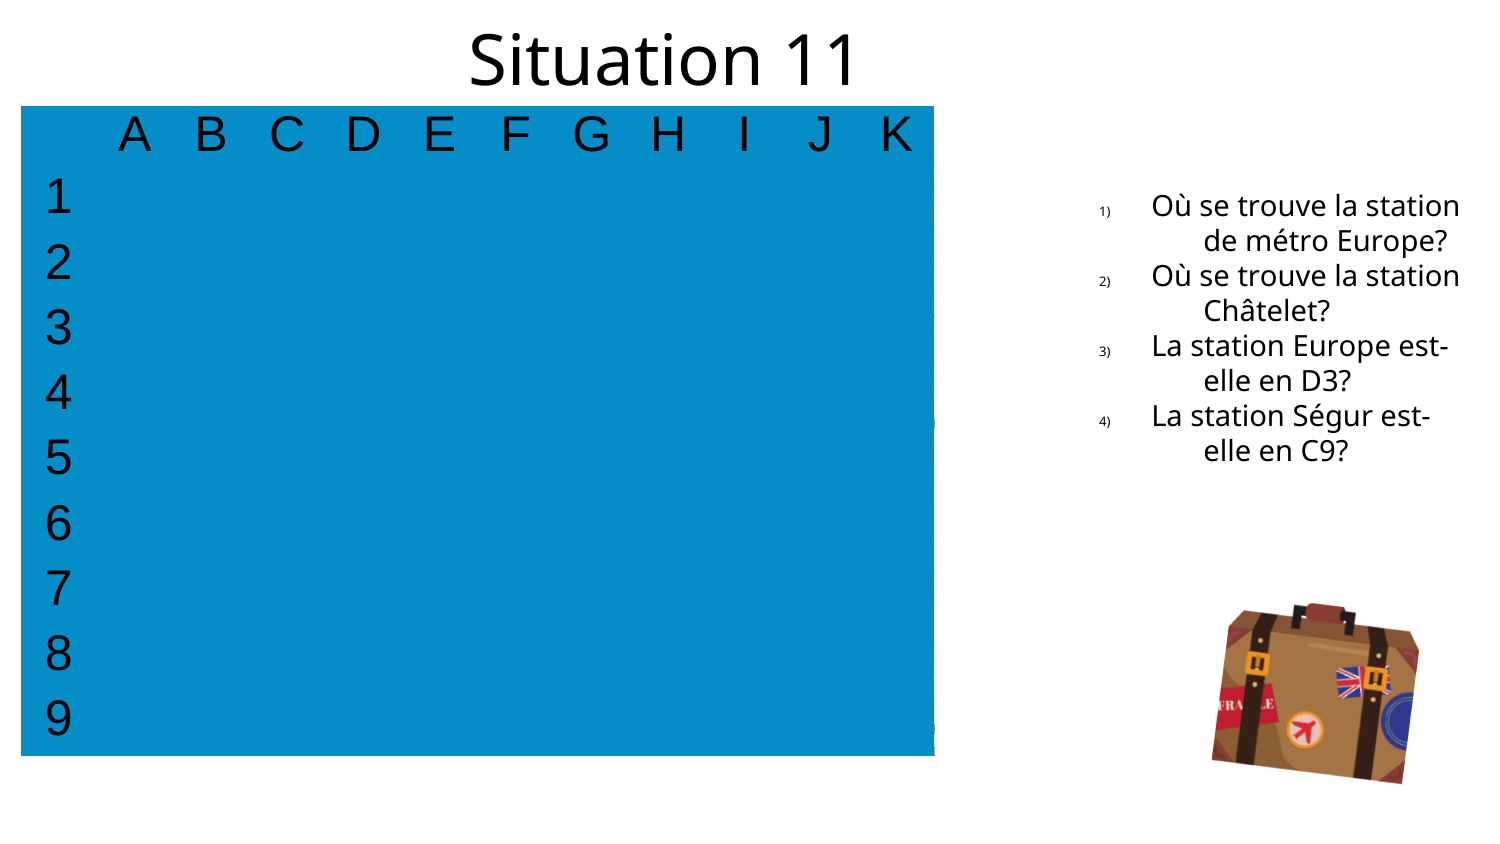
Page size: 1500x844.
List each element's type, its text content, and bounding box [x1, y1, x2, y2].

table_cell [97, 495, 173, 560]
table_cell [249, 625, 325, 690]
table_cell [630, 690, 706, 756]
table_cell [173, 625, 249, 690]
table_cell [97, 364, 173, 430]
table_cell 4 [21, 364, 97, 430]
table_cell [478, 560, 554, 625]
table_cell [554, 560, 630, 625]
table_cell [249, 495, 325, 560]
table_cell [706, 495, 782, 560]
table_cell [478, 690, 554, 756]
table_cell [401, 234, 478, 299]
table_cell [782, 364, 859, 430]
table_cell [325, 495, 401, 560]
table_cell [859, 560, 934, 625]
table_cell [554, 690, 630, 756]
table_cell [706, 234, 782, 299]
table_cell [630, 169, 706, 234]
table_cell [782, 234, 859, 299]
table_cell [630, 430, 706, 495]
table_cell [325, 560, 401, 625]
table_cell [554, 495, 630, 560]
table_cell [859, 495, 934, 560]
table_cell 5 [21, 430, 97, 495]
table_cell 8 [21, 625, 97, 690]
table_cell [478, 364, 554, 430]
table_cell [97, 234, 173, 299]
table_cell [325, 430, 401, 495]
table_cell [325, 690, 401, 756]
table_cell [554, 430, 630, 495]
table_cell [706, 560, 782, 625]
table_cell [554, 234, 630, 299]
table_cell [782, 430, 859, 495]
table_cell [325, 299, 401, 364]
table_cell [706, 690, 782, 756]
table_cell [173, 234, 249, 299]
table_cell [401, 364, 478, 430]
table_cell [173, 690, 249, 756]
table_cell [325, 625, 401, 690]
table_cell [249, 299, 325, 364]
table_cell [859, 690, 934, 756]
table_cell [859, 234, 934, 299]
table_header F [478, 106, 554, 169]
table_cell [859, 364, 934, 430]
table_cell [173, 364, 249, 430]
table_cell [325, 169, 401, 234]
table_cell [554, 169, 630, 234]
table_cell [706, 169, 782, 234]
table_header A [97, 106, 173, 169]
table_cell 6 [21, 495, 97, 560]
table_cell [478, 495, 554, 560]
table_cell [782, 495, 859, 560]
table_cell [173, 430, 249, 495]
table_header H [630, 106, 706, 169]
table_cell [401, 690, 478, 756]
table_cell [782, 625, 859, 690]
table_cell [782, 560, 859, 625]
table_cell [478, 625, 554, 690]
table_cell [97, 169, 173, 234]
table_cell [706, 430, 782, 495]
table_cell [706, 625, 782, 690]
table_cell [249, 560, 325, 625]
table_cell [401, 560, 478, 625]
table_cell [249, 234, 325, 299]
table_cell [782, 169, 859, 234]
table_cell [706, 364, 782, 430]
table_cell [173, 560, 249, 625]
table_cell [630, 234, 706, 299]
table_cell [478, 299, 554, 364]
table_cell [325, 364, 401, 430]
table_cell [554, 625, 630, 690]
table_cell [706, 299, 782, 364]
table_header E [401, 106, 478, 169]
table_cell [173, 299, 249, 364]
table_header K [859, 106, 934, 169]
table_cell [478, 430, 554, 495]
table_cell [97, 430, 173, 495]
table_cell [630, 364, 706, 430]
table_header C [249, 106, 325, 169]
table_header B [173, 106, 249, 169]
table_cell [325, 234, 401, 299]
table_cell [478, 169, 554, 234]
table_cell [859, 430, 934, 495]
table_cell [173, 169, 249, 234]
table_cell [97, 625, 173, 690]
table_cell [478, 234, 554, 299]
table_cell 7 [21, 560, 97, 625]
table_cell [630, 299, 706, 364]
table_cell [630, 560, 706, 625]
table_cell [630, 625, 706, 690]
table_cell [859, 169, 934, 234]
table_header I [706, 106, 782, 169]
table_cell [249, 169, 325, 234]
table_header D [325, 106, 401, 169]
table_header [21, 106, 97, 169]
table_cell 2 [21, 234, 97, 299]
table_cell [401, 625, 478, 690]
table_cell [859, 299, 934, 364]
table_cell [401, 430, 478, 495]
table_cell 1 [21, 169, 97, 234]
table_cell [554, 364, 630, 430]
table_cell [401, 495, 478, 560]
table_cell [97, 299, 173, 364]
table_cell 3 [21, 299, 97, 364]
table_cell [401, 299, 478, 364]
table_cell [782, 299, 859, 364]
table_cell [401, 169, 478, 234]
picture [1172, 556, 1445, 815]
table_cell [173, 495, 249, 560]
table_header G [554, 106, 630, 169]
table_cell [97, 690, 173, 756]
table_cell [249, 430, 325, 495]
text_box Où se trouve la station de métro Europe? Où se trouve la station Châtelet? La station Europe est-elle en D3? La station Ségur est-elle en C9? [1038, 172, 1482, 486]
table_cell [859, 625, 934, 690]
table_header J [782, 106, 859, 169]
table_cell 9 [21, 690, 97, 756]
table_cell [554, 299, 630, 364]
table_cell [97, 560, 173, 625]
table_cell [630, 495, 706, 560]
table_cell [782, 690, 859, 756]
text_box Situation 11 [453, 0, 1219, 117]
table_cell [249, 364, 325, 430]
table_cell [249, 690, 325, 756]
